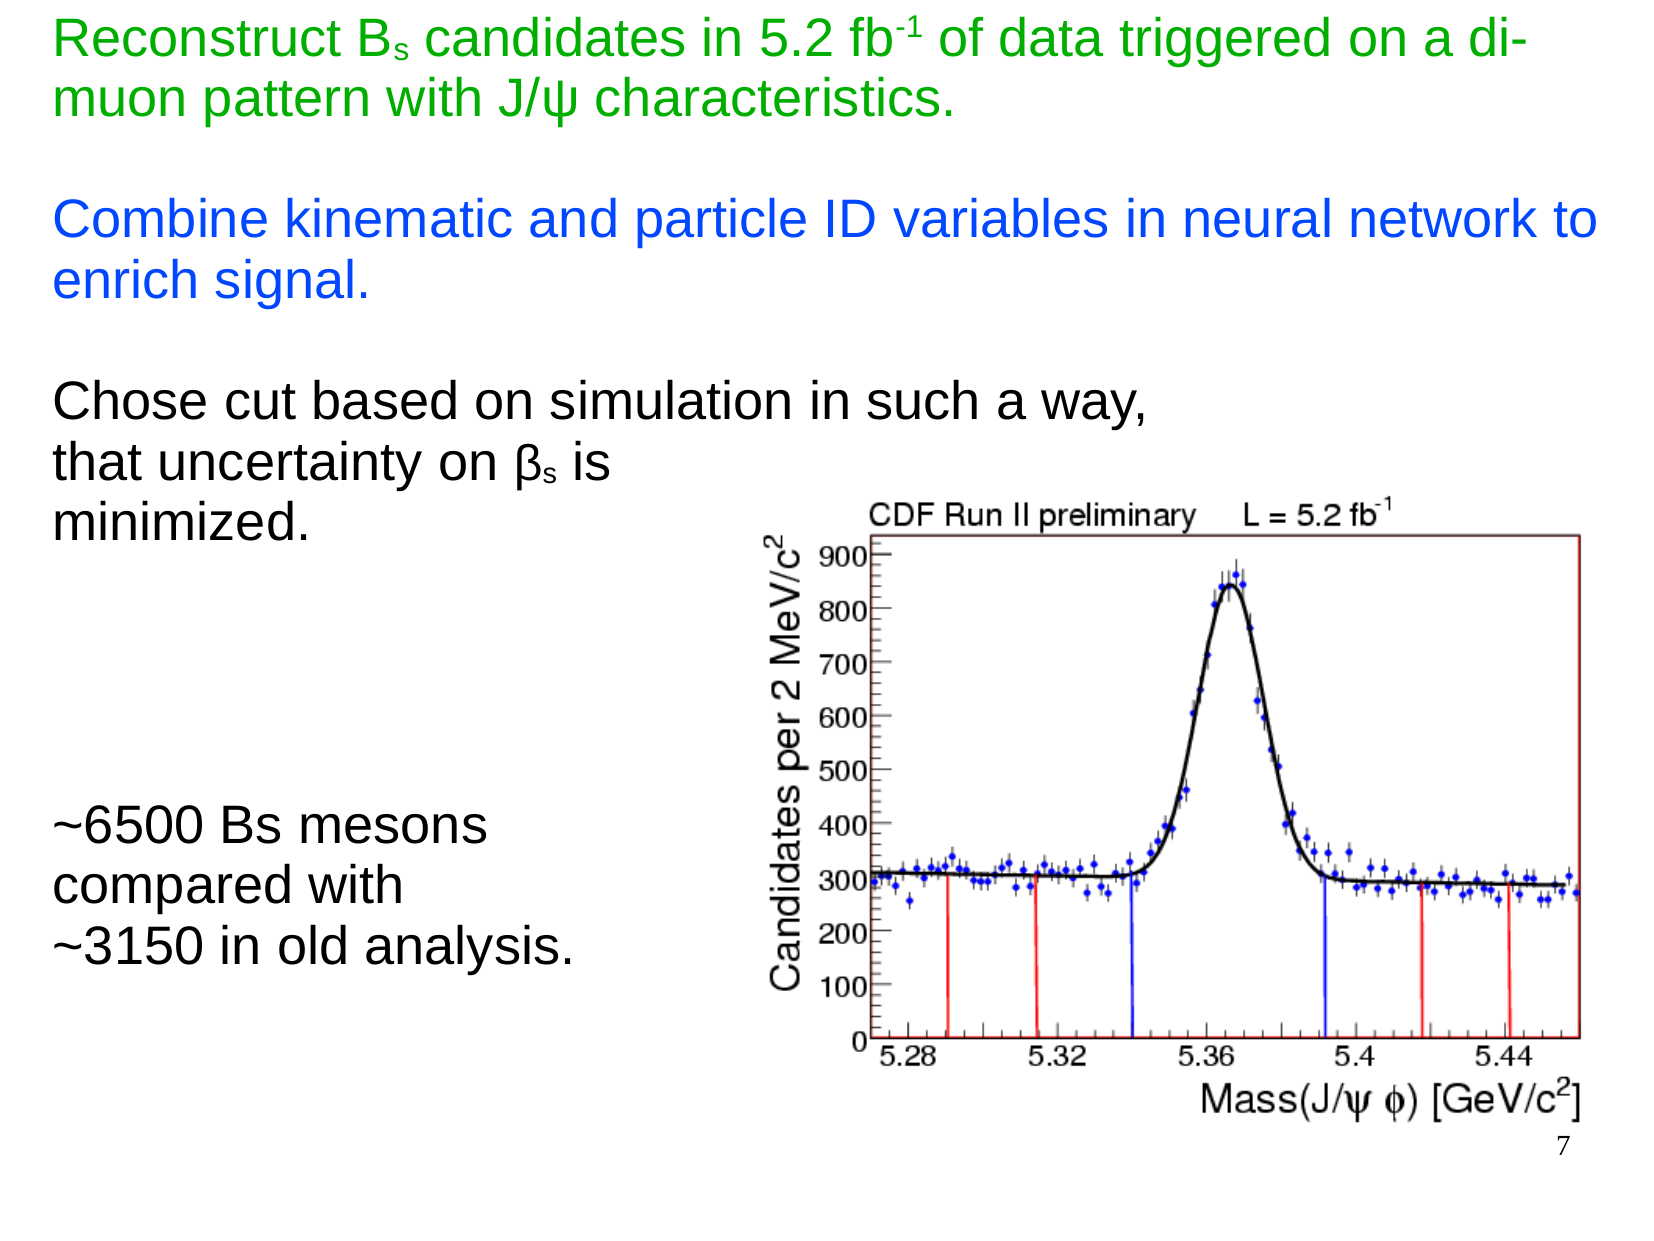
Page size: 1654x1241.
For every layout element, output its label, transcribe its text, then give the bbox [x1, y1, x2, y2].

picture [742, 487, 1628, 1124]
text_box Reconstruct Bs candidates in 5.2 fb-1 of data triggered on a di-muon pattern with J/ψ characteristics. Combine kinematic and particle ID variables in neural network to enrich signal. Chose cut based on simulation in such a way, that uncertainty on βs is minimized. ~6500 Bs mesons compared with ~3150 in old analysis. [37, 0, 1654, 1019]
